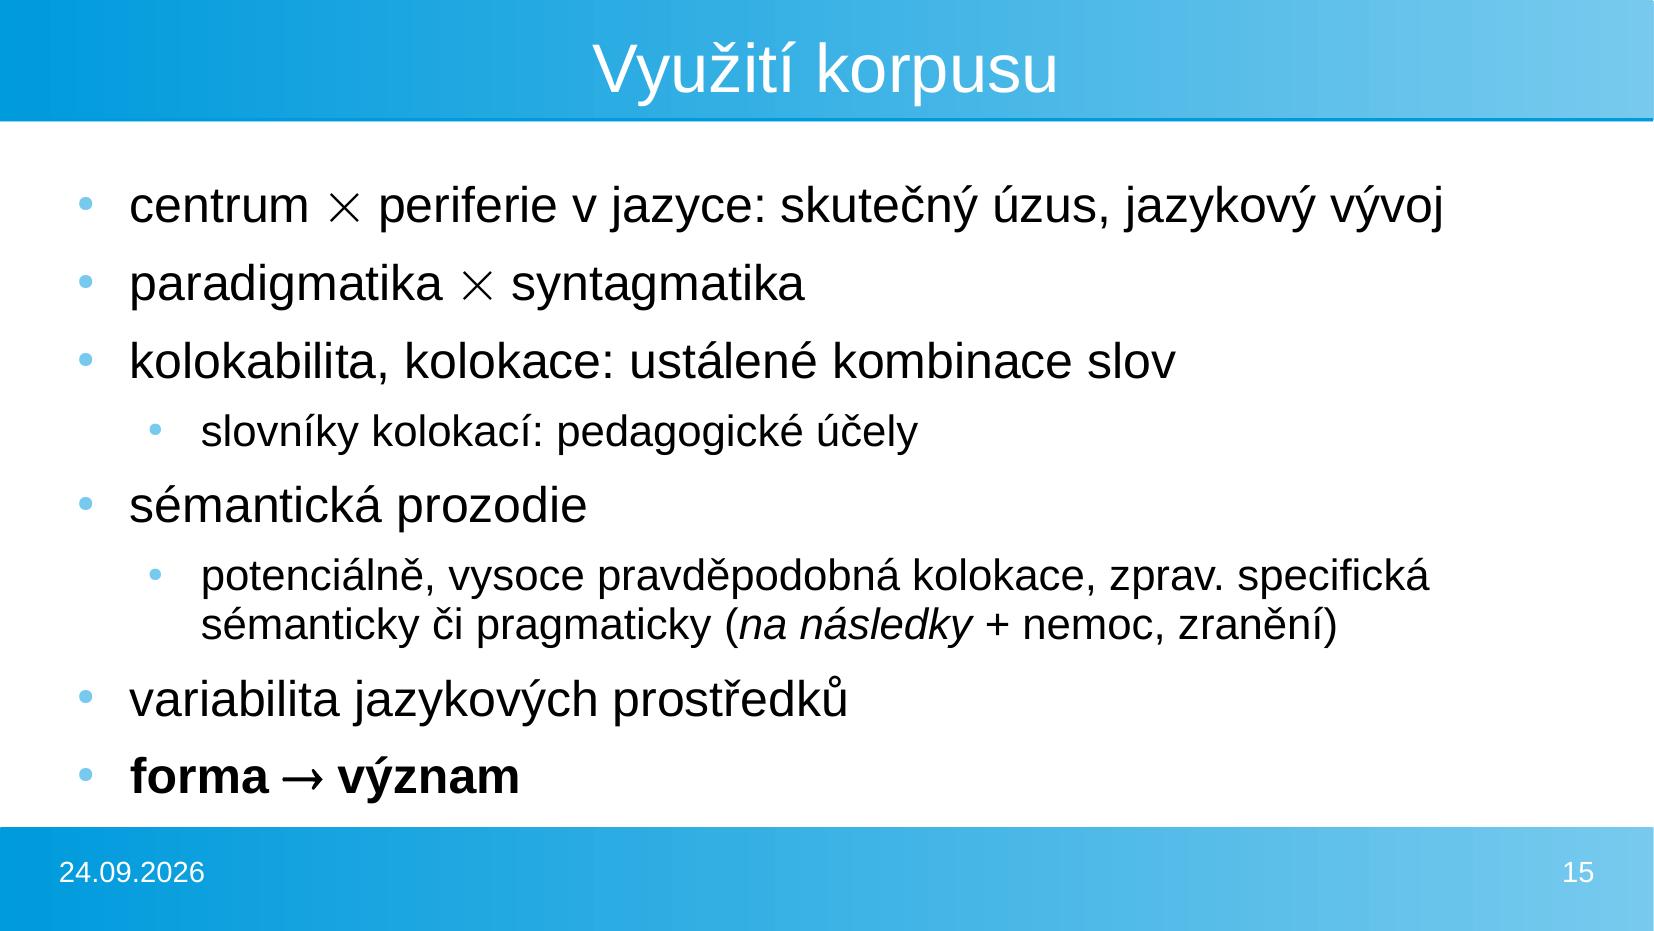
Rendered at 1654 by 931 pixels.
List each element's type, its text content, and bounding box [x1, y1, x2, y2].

title Využití korpusu [59, 29, 1595, 108]
list centrum  periferie v jazyce: skutečný úzus, jazykový vývoj paradigmatika  syntagmatika kolokabilita, kolokace: ustálené kombinace slov slovníky kolokací: pedagogické účely sémantická prozodie potenciálně, vysoce pravděpodobná kolokace, zprav. specifická sémanticky či pragmaticky (na následky + nemoc, zranění) variabilita jazykových prostředků forma  význam [59, 177, 1595, 827]
